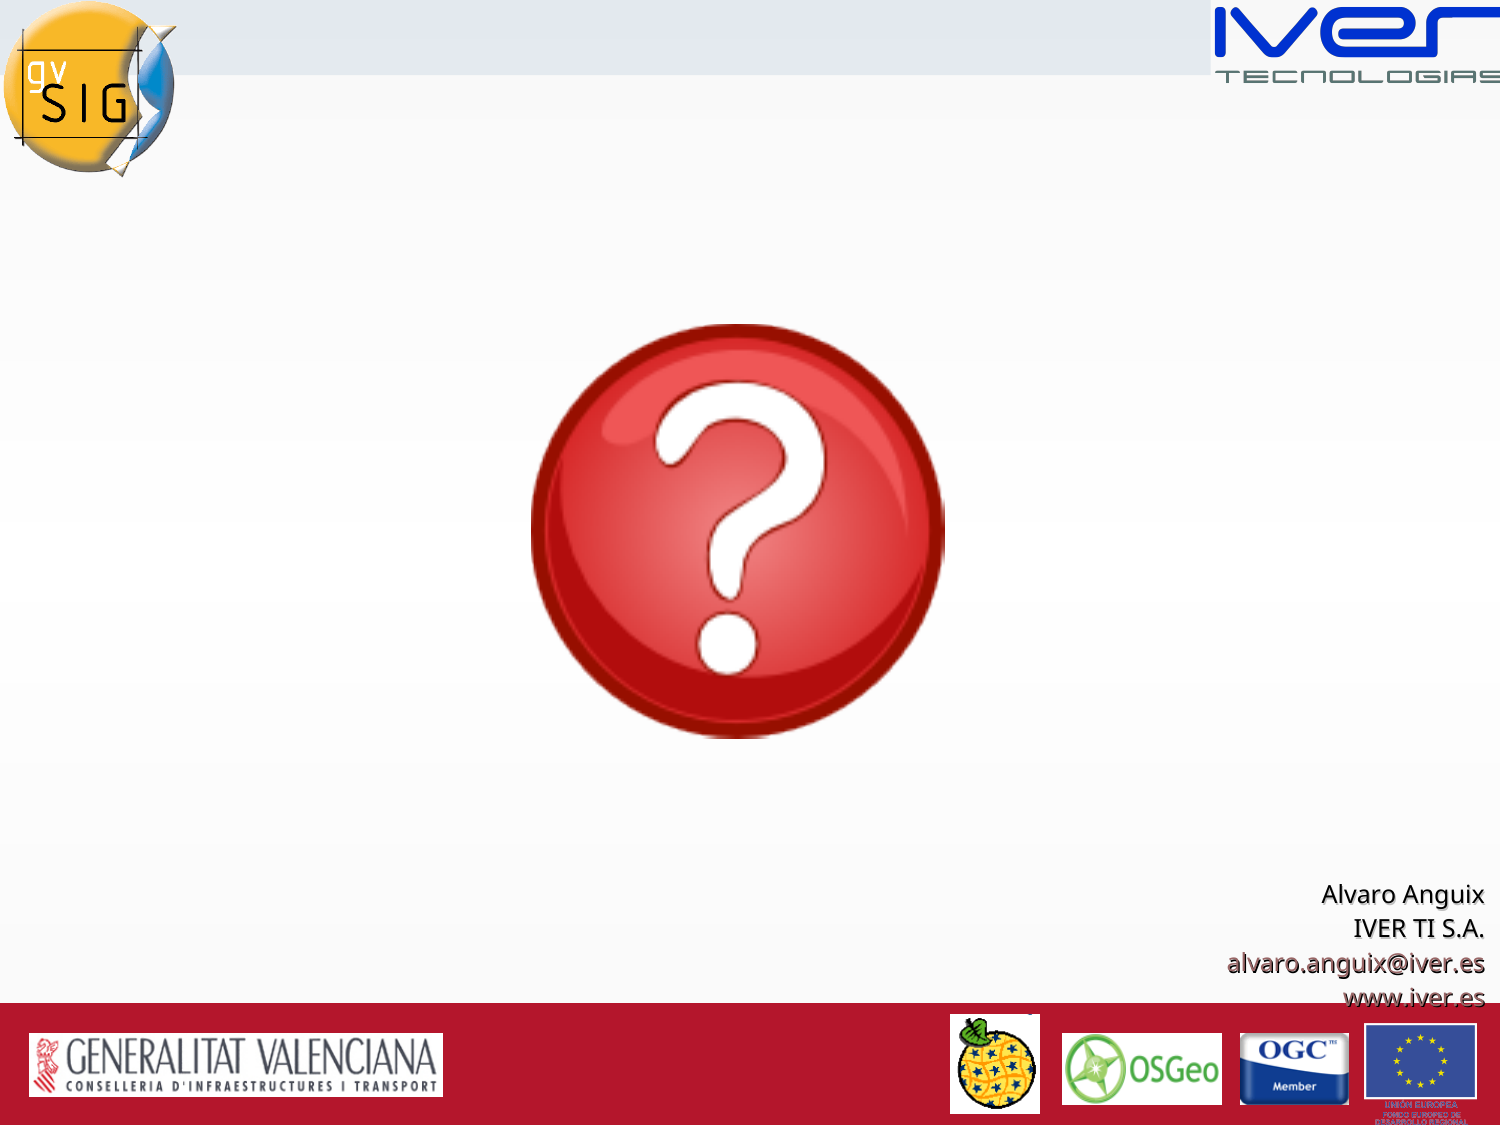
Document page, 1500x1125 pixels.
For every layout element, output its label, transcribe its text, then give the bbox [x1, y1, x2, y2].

text_box Alvaro Anguix IVER TI S.A. alvaro.anguix@iver.es www.iver.es [586, 869, 1500, 1056]
picture [0, 0, 178, 179]
picture [1062, 1056, 1222, 1105]
picture [1210, 0, 1500, 98]
picture [1364, 1056, 1477, 1125]
picture [1240, 1056, 1349, 1105]
picture [950, 1014, 1040, 1114]
picture [29, 1033, 443, 1097]
picture [531, 324, 945, 739]
